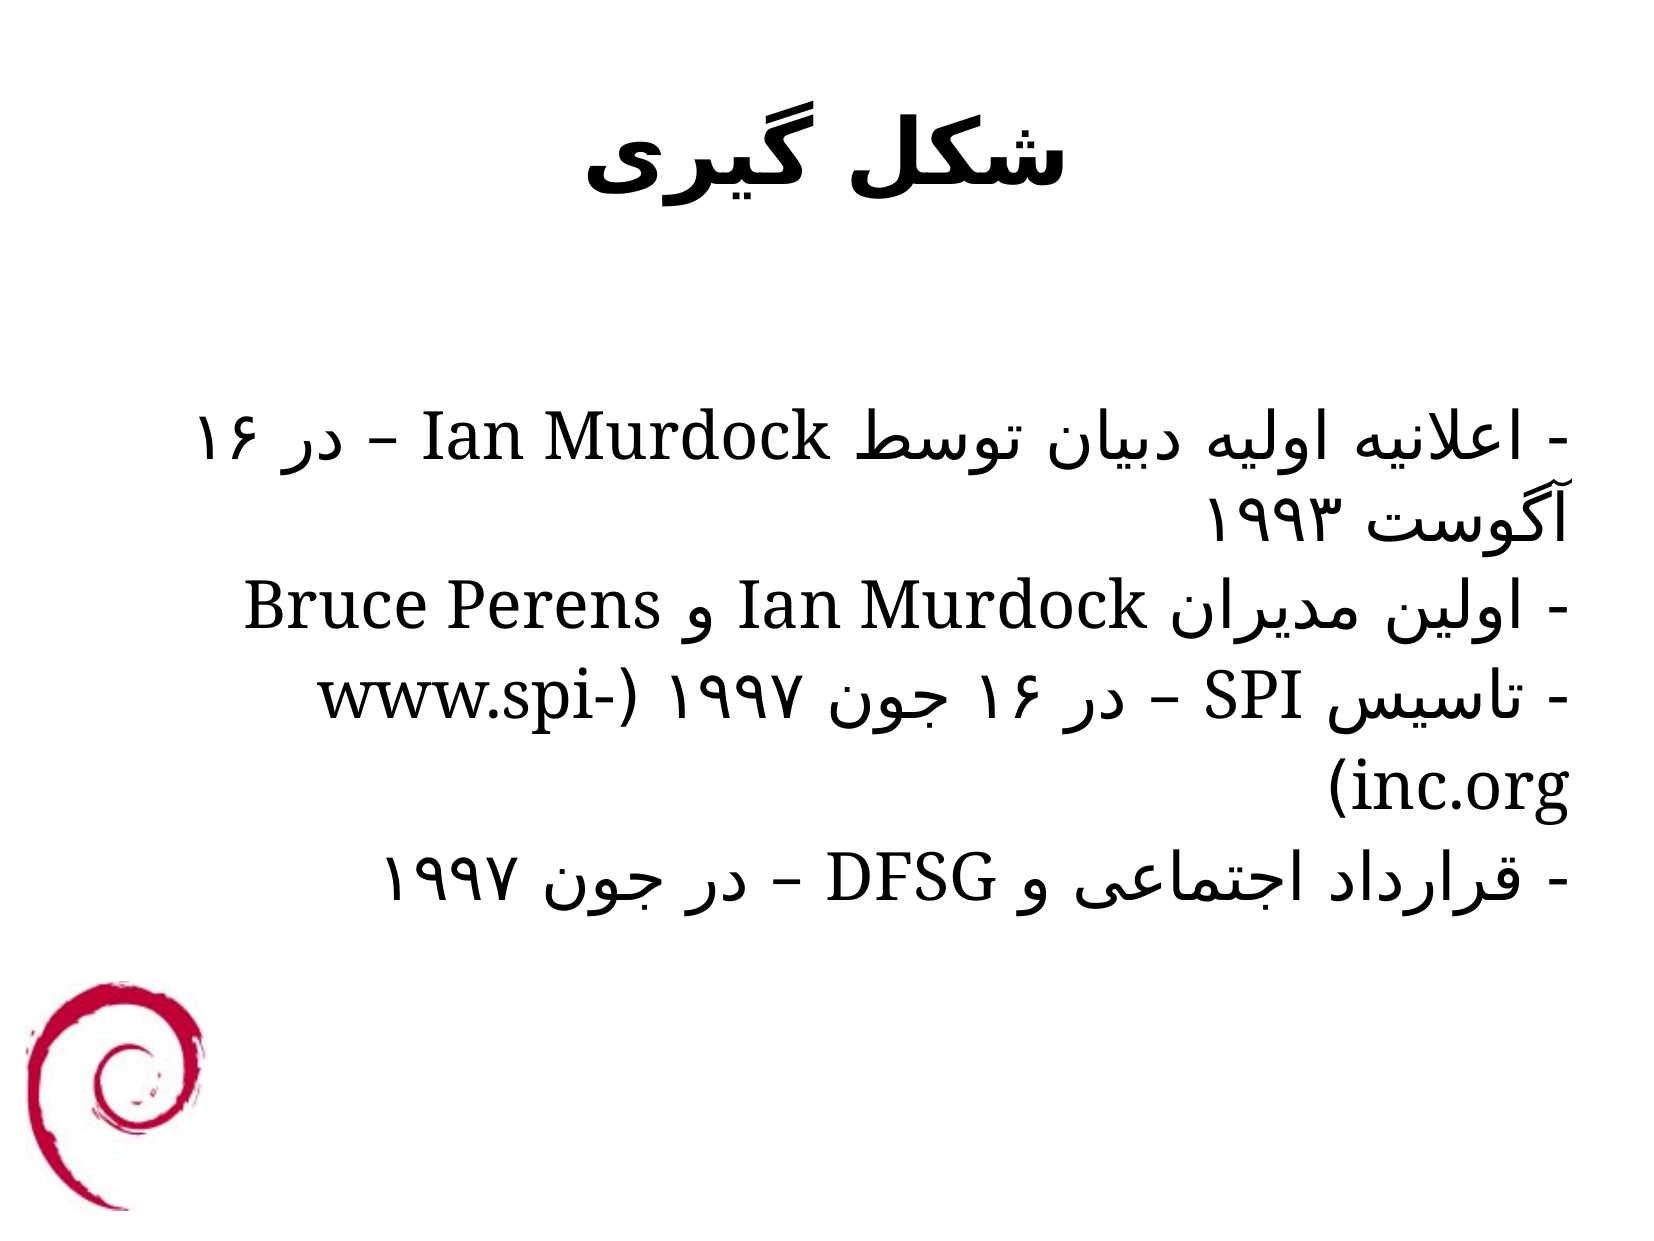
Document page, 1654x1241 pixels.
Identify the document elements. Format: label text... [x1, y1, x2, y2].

picture [25, 981, 207, 1211]
title شکل گیری [82, 56, 1571, 250]
text_box - اعلانیه اولیه دبیان توسط Ian Murdock – در ۱۶ آگوست ۱۹۹۳ - اولین مدیران Ian Murdock و Bruce Perens - تاسیس SPI – در ۱۶ جون ۱۹۹۷ (www.spi-inc.org) - قرارداد اجتماعی و DFSG – در جون ۱۹۹۷ [82, 297, 1571, 1102]
